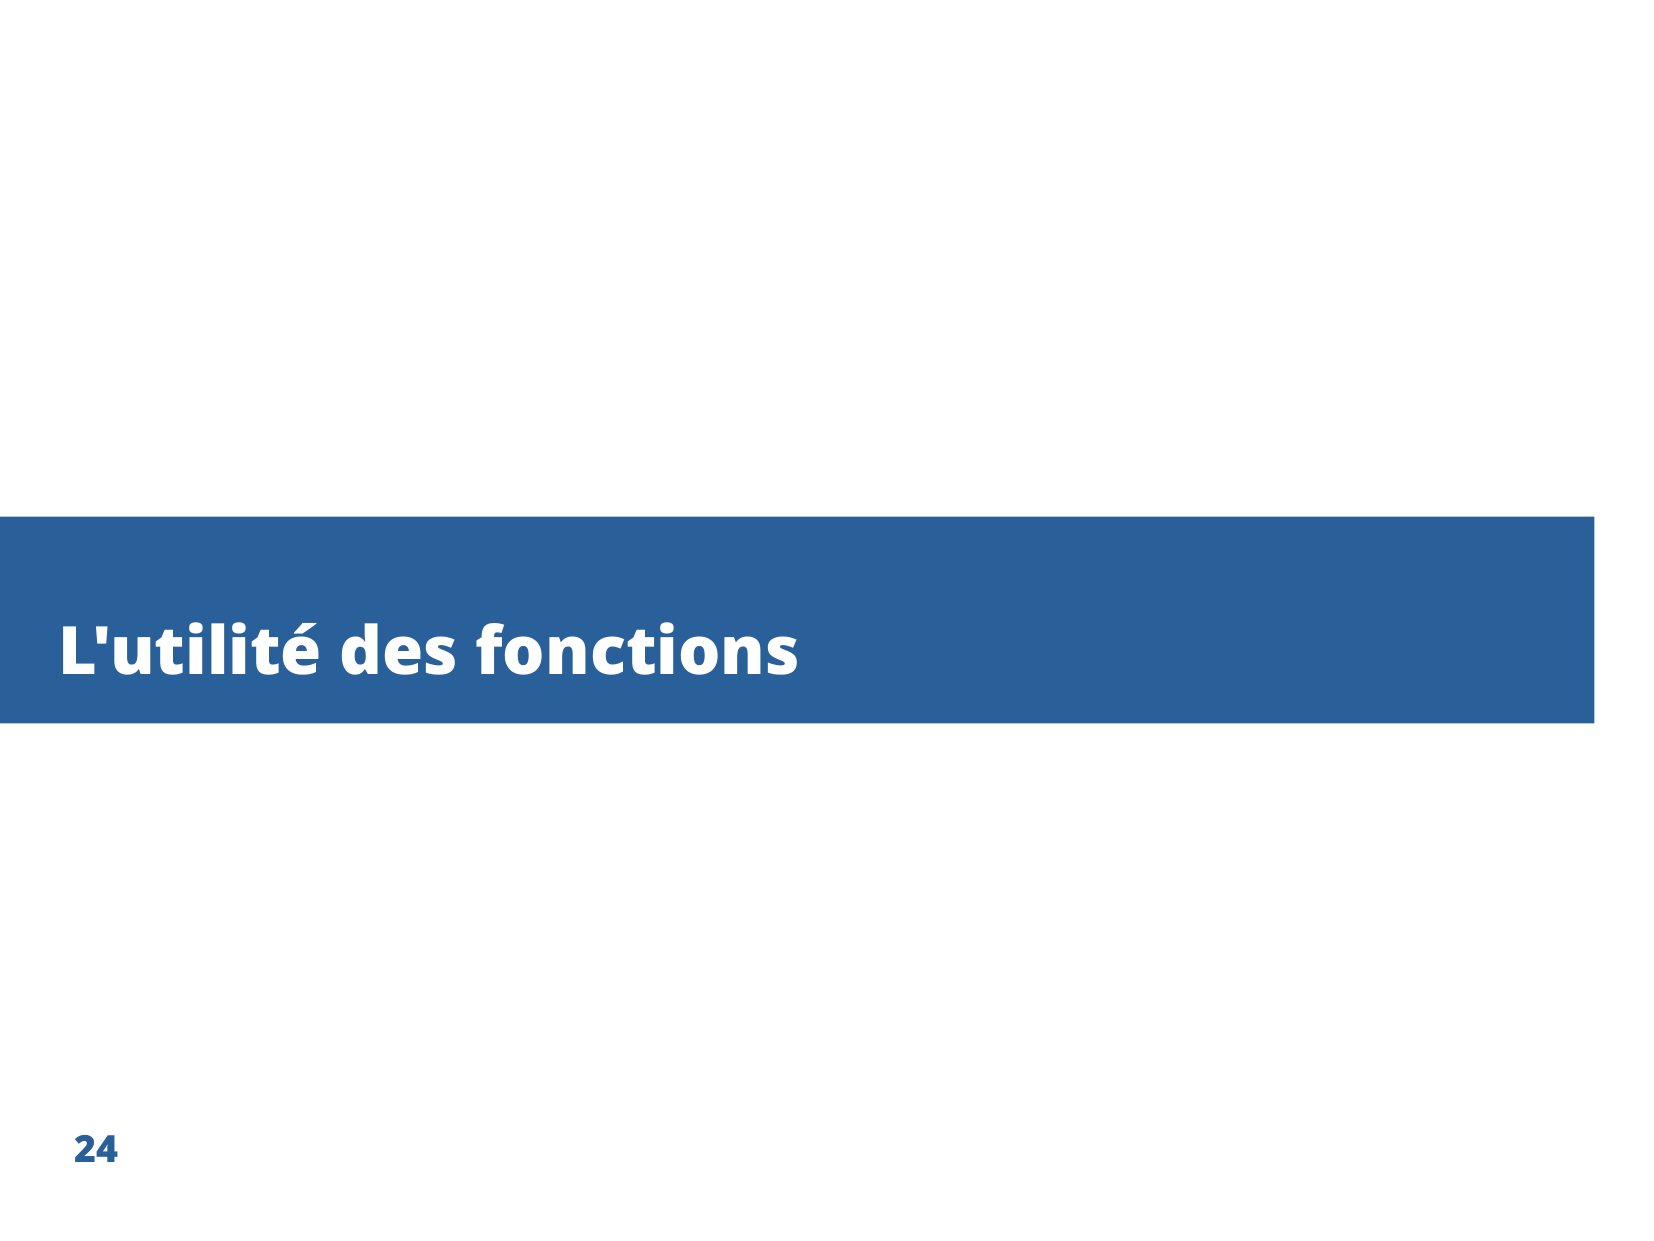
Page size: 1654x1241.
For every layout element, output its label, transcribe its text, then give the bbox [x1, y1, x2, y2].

title L'utilité des fonctions [59, 546, 1595, 694]
